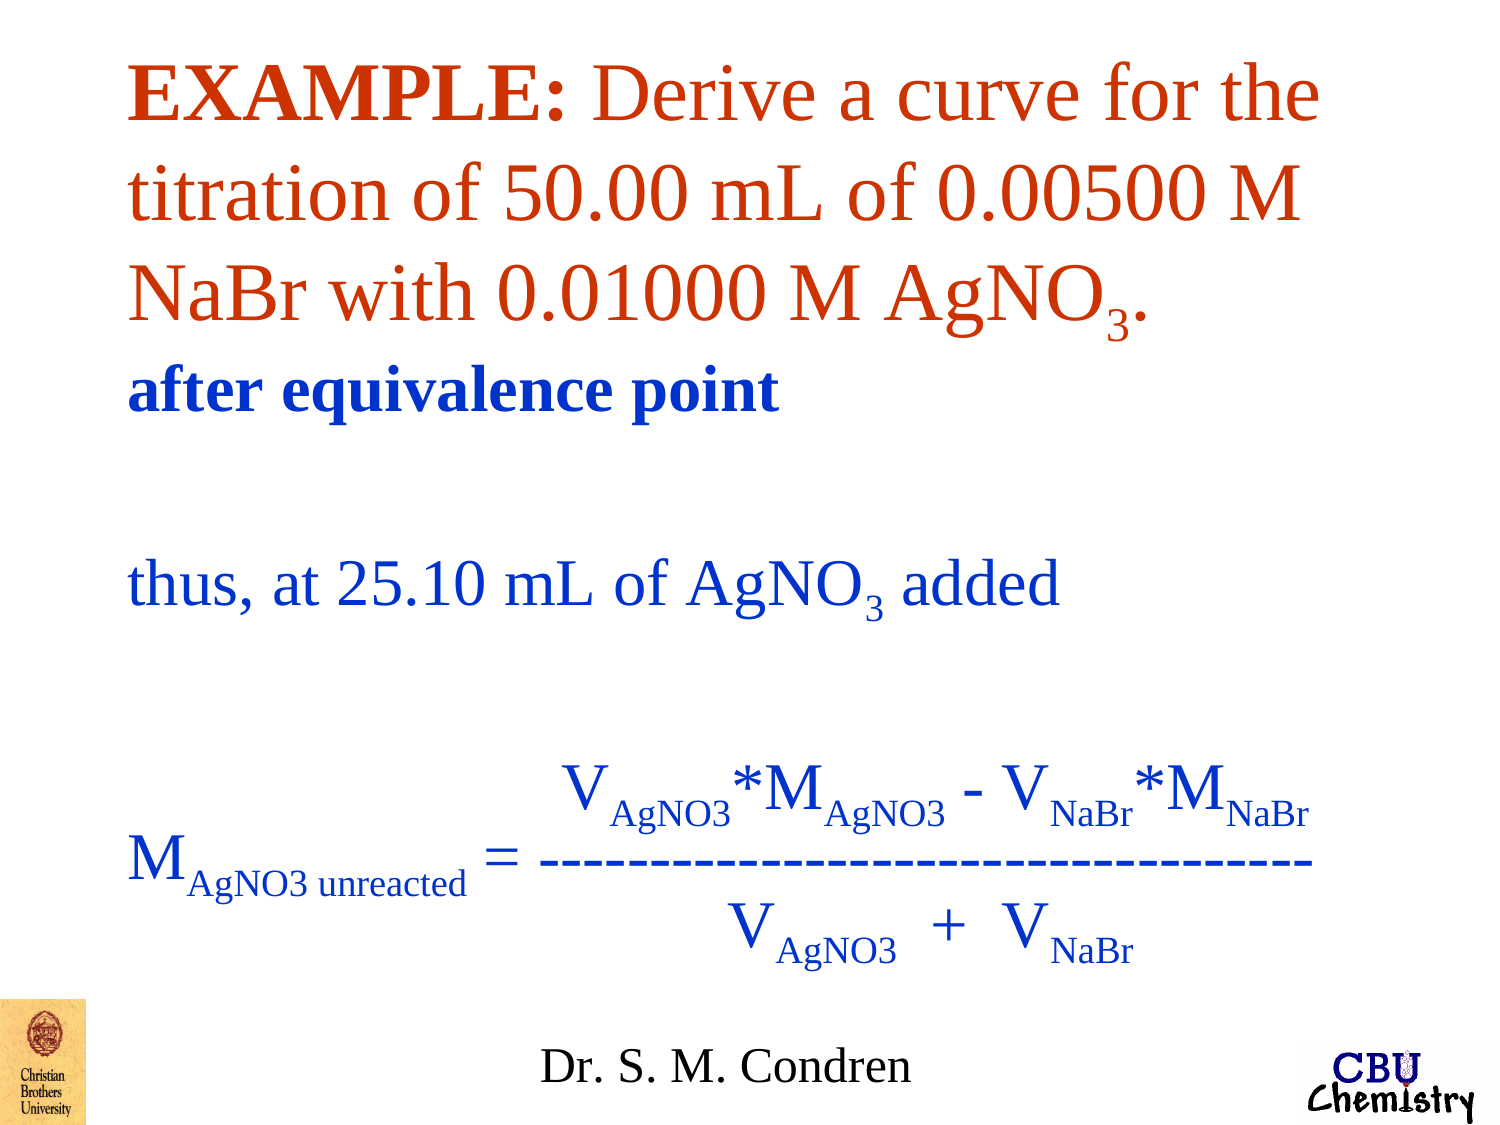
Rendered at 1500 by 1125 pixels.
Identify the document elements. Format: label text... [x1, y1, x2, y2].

title EXAMPLE: Derive a curve for the titration of 50.00 mL of 0.00500 M NaBr with 0.01000 M AgNO3. [112, 29, 1388, 337]
list after equivalence point thus, at 25.10 mL of AgNO3 added VAgNO3*MAgNO3 - VNaBr*MNaBr MAgNO3 unreacted = ----------------------------------- VAgNO3 + VNaBr [112, 337, 1388, 1013]
